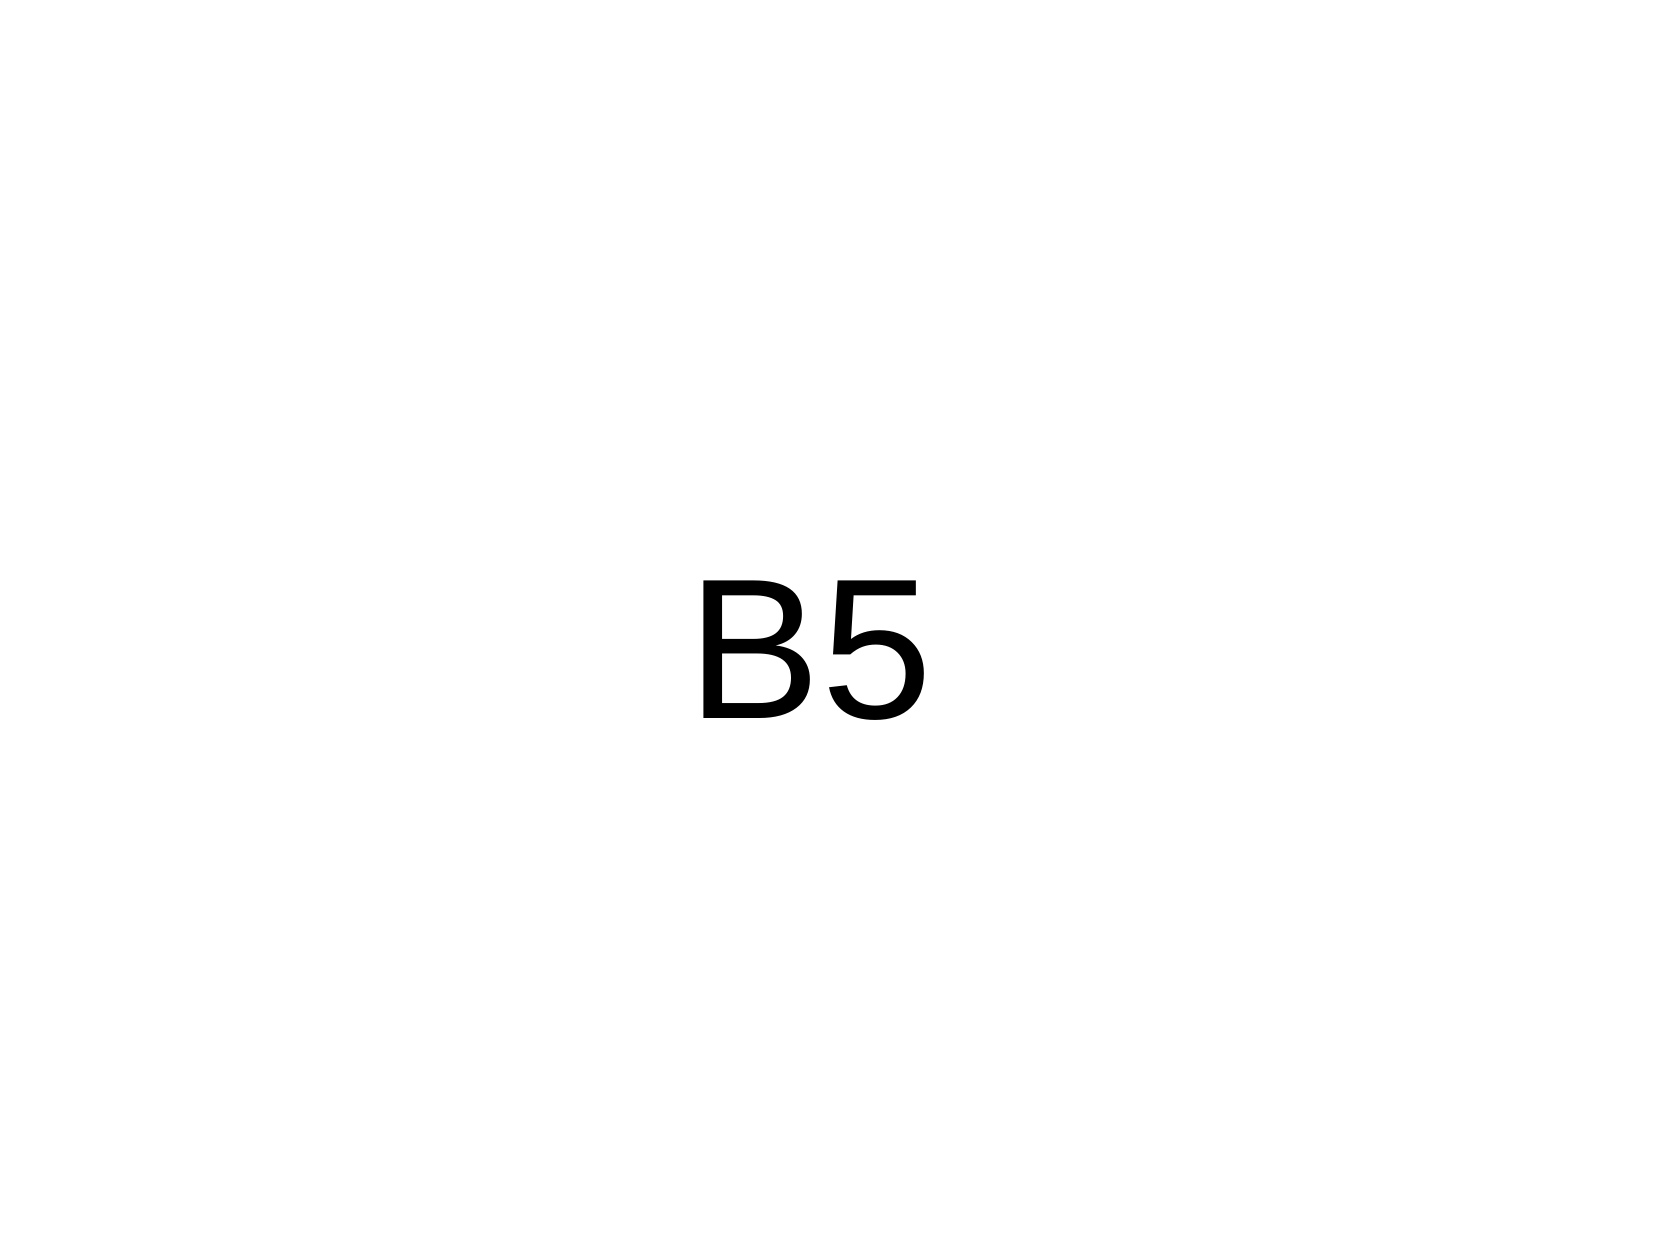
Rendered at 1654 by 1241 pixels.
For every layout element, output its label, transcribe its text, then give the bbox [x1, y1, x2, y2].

subtitle B5 [82, 290, 1538, 1010]
